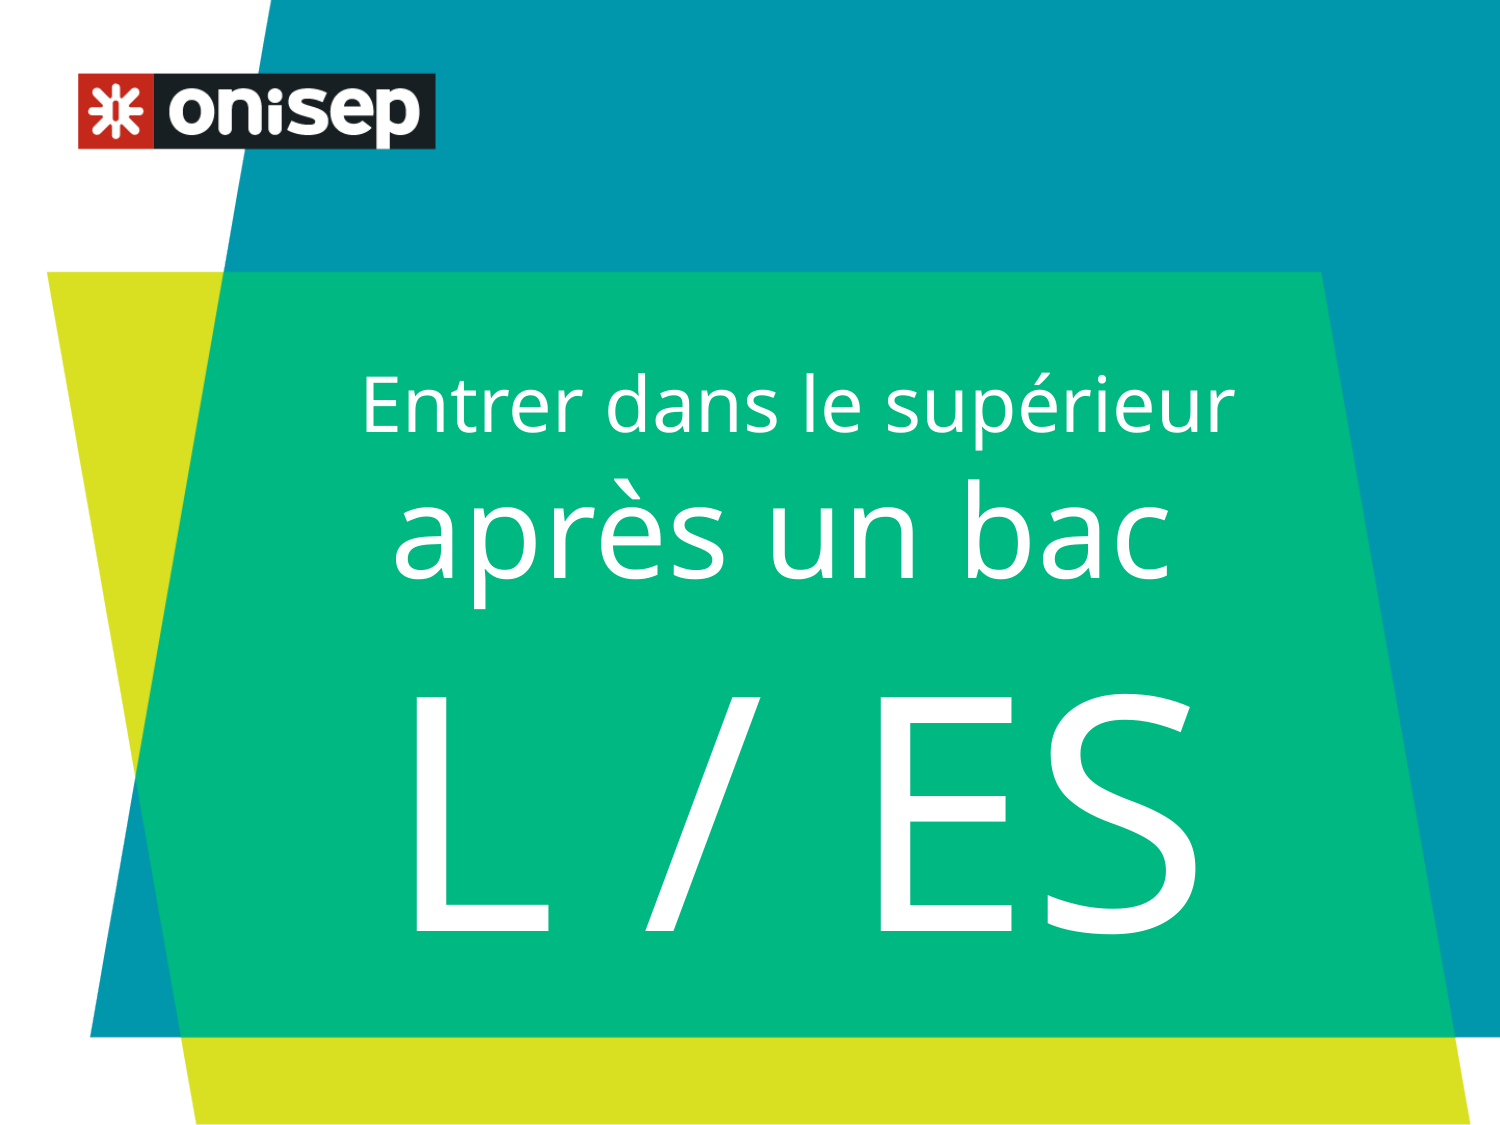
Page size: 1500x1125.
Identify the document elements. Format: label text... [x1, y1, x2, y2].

title Entrer dans le supérieur après un bac L / ES [272, 344, 1325, 1008]
picture [0, 0, 1500, 1125]
